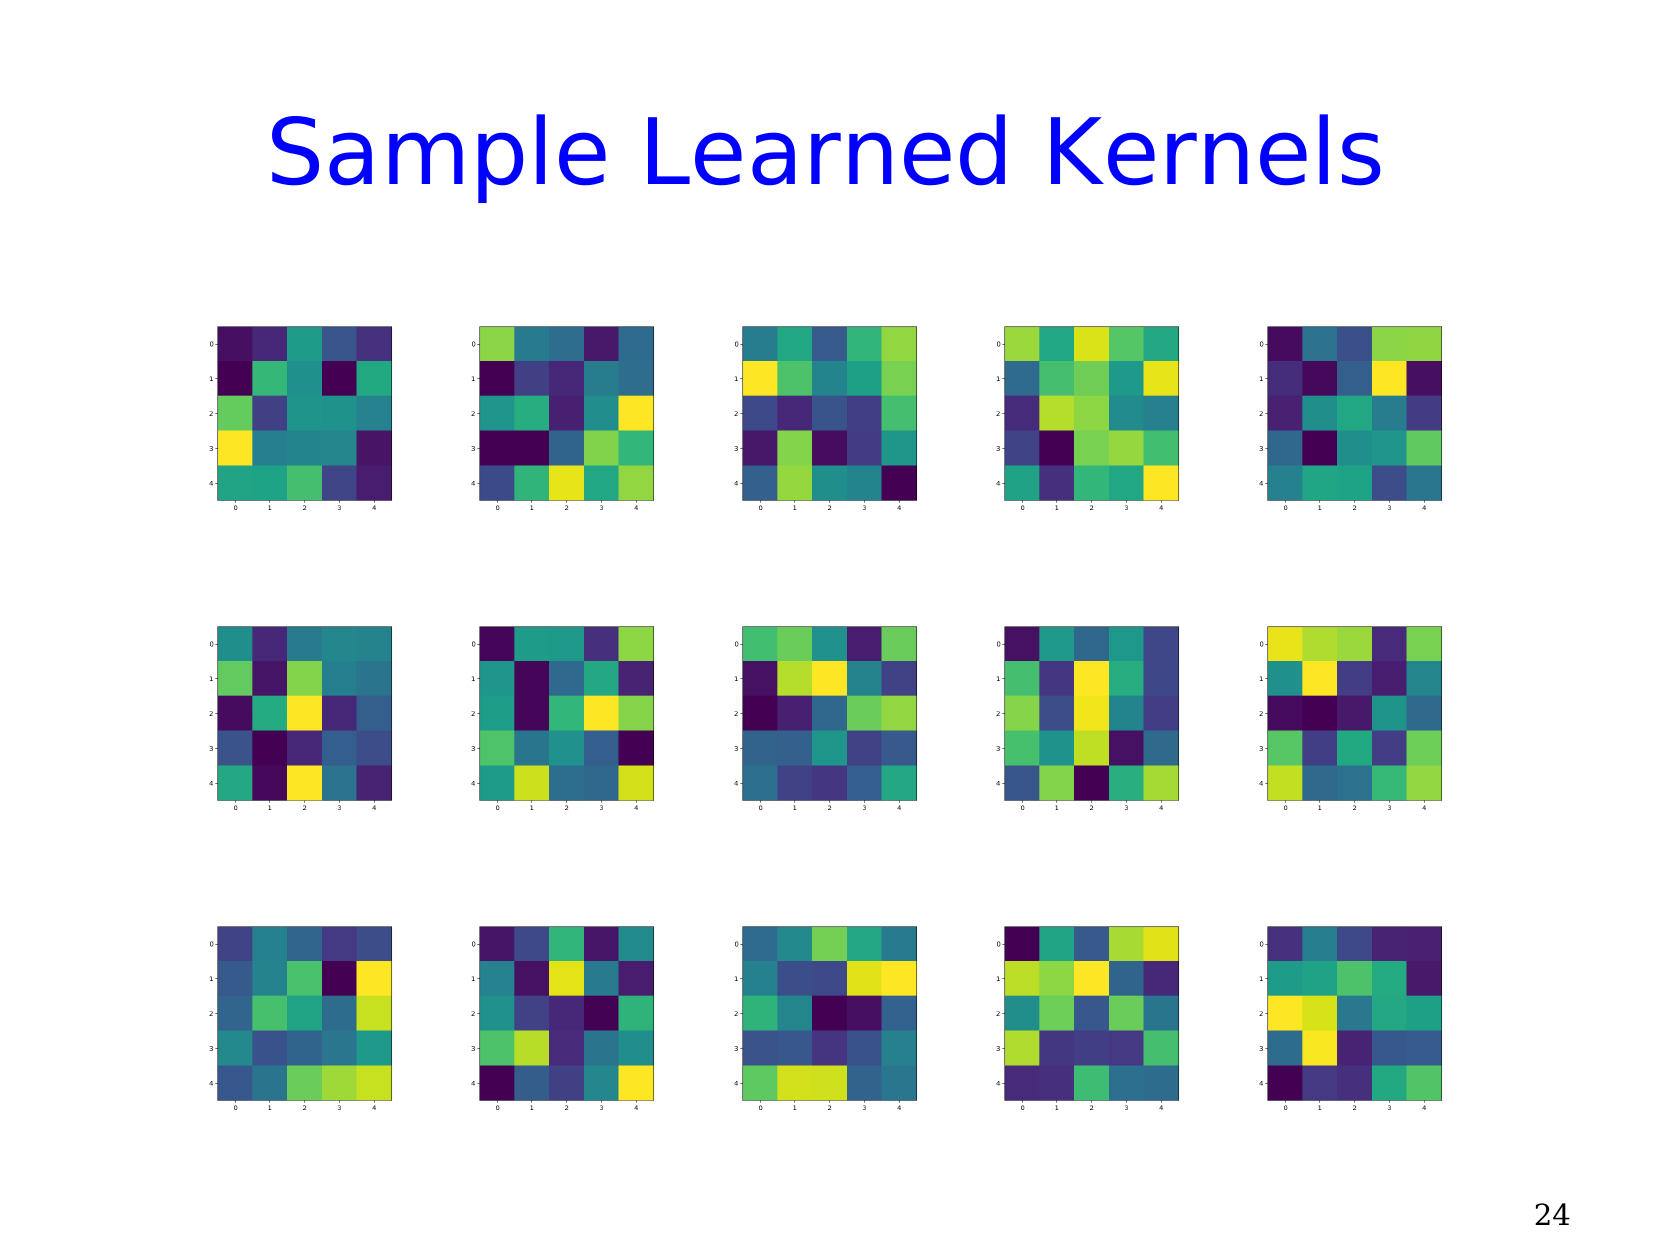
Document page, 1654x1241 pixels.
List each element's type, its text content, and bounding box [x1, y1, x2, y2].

picture [150, 599, 1501, 826]
title Sample Learned Kernels [82, 49, 1571, 257]
picture [150, 899, 1501, 1126]
picture [150, 299, 1501, 526]
